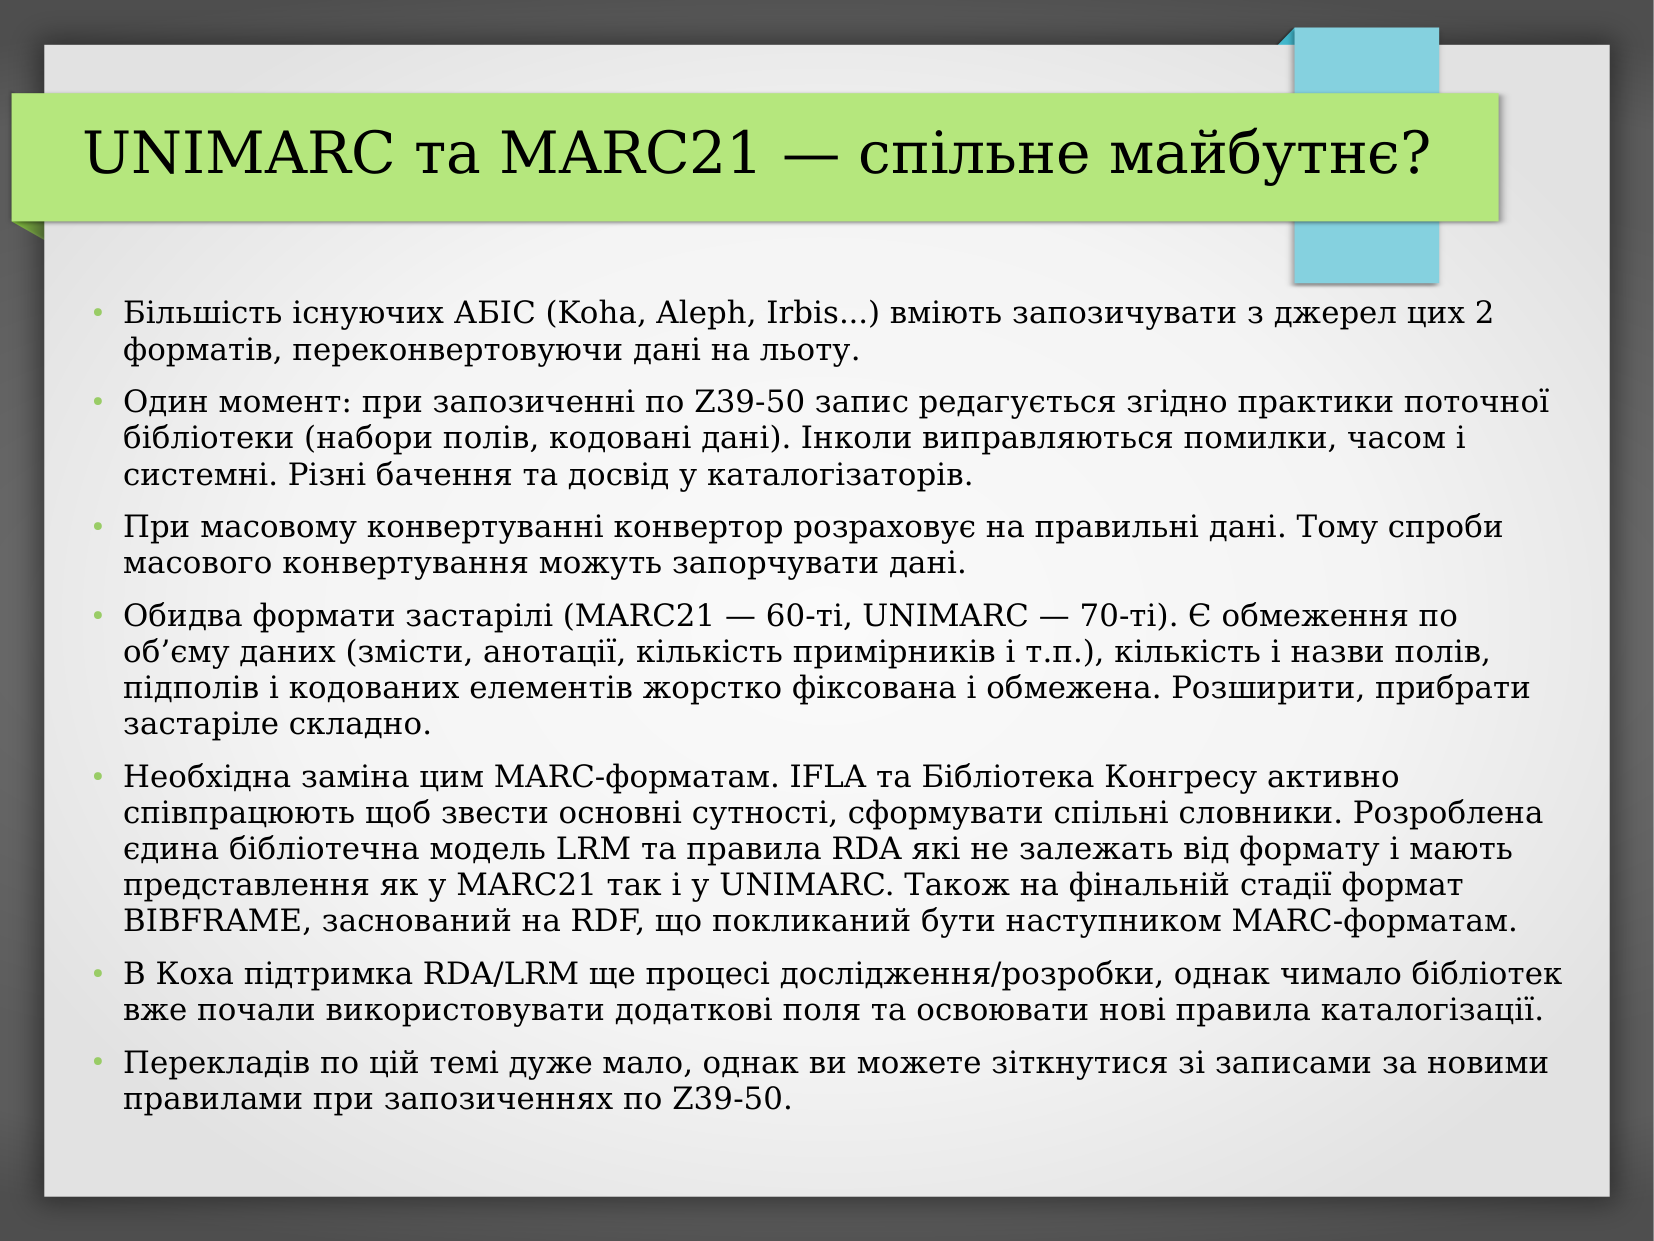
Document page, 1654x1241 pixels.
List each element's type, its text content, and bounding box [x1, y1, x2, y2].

title UNIMARC та MARC21 — спільне майбутнє? [82, 85, 1477, 222]
list Більшість існуючих АБІС (Koha, Aleph, Irbis...) вміють запозичувати з джерел цих 2 форматів, переконвертовуючи дані на льоту. Один момент: при запозиченні по Z39-50 запис редагується згідно практики поточної бібліотеки (набори полів, кодовані дані). Інколи виправляються помилки, часом і системні. Різні бачення та досвід у каталогізаторів. При масовому конвертуванні конвертор розраховує на правильні дані. Тому спроби масового конвертування можуть запорчувати дані. Обидва формати застарілі (MARC21 — 60-ті, UNIMARC — 70-ті). Є обмеження по об’єму даних (змісти, анотації, кількість примірників і т.п.), кількість і назви полів, підполів і кодованих елементів жорстко фіксована і обмежена. Розширити, прибрати застаріле складно. Необхідна заміна цим MARC-форматам. IFLA та Бібліотека Конгресу активно співпрацюють щоб звести основні сутності, сформувати спільні словники. Розроблена єдина бібліотечна модель LRM та правила RDA які не залежать від формату і мають представлення як у MARC21 так і у UNIMARC. Також на фінальній стадії формат BIBFRAME, заснований на RDF, що покликаний бути наступником MARC-форматам. В Коха підтримка RDA/LRM ще процесі дослідження/розробки, однак чимало бібліотек вже почали використовувати додаткові поля та освоювати нові правила каталогізації. Перекладів по цій темі дуже мало, однак ви можете зіткнутися зі записами за новими правилами при запозиченнях по Z39-50. [82, 295, 1571, 1134]
picture [0, 0, 1654, 1241]
